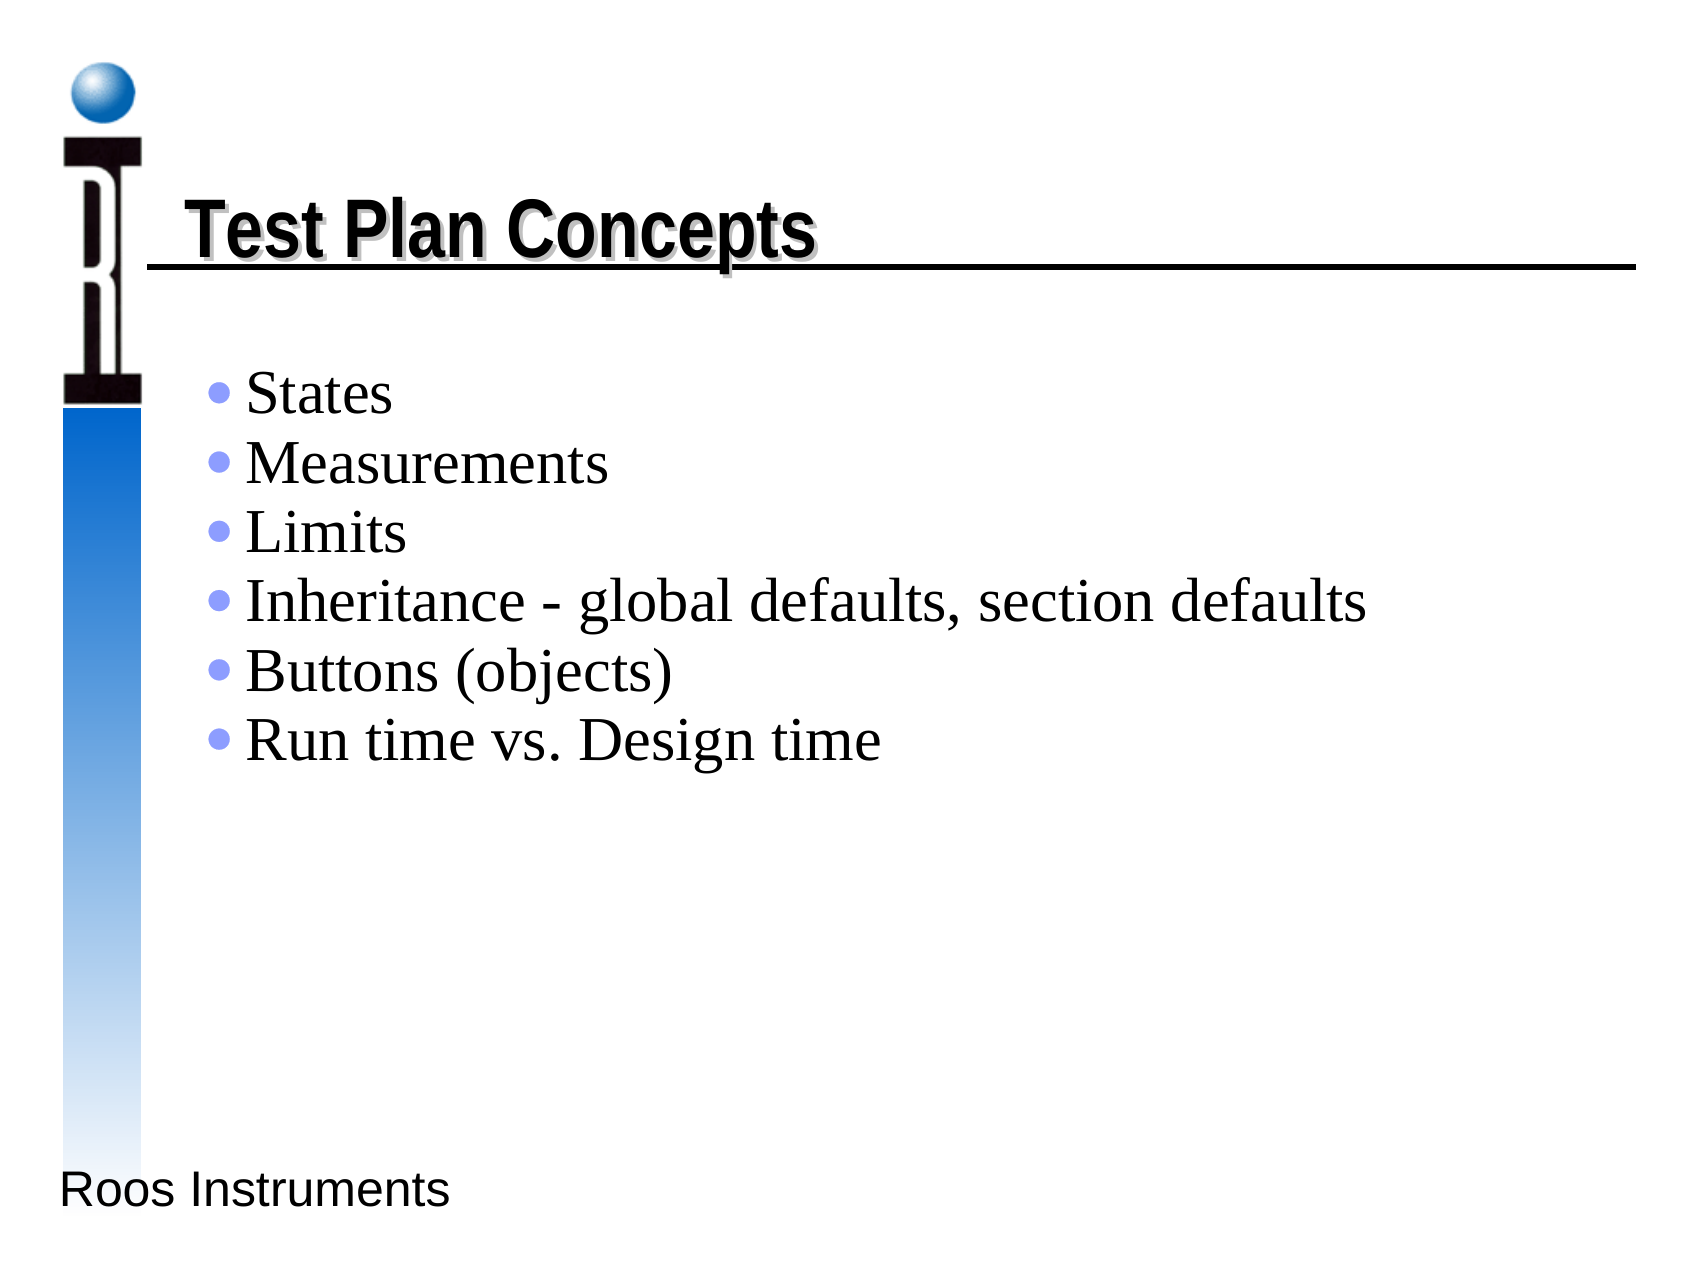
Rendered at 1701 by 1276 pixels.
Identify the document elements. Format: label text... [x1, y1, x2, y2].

text_box Test Plan Concepts [184, 92, 1539, 274]
text_box States Measurements Limits Inheritance - global defaults, section defaults Buttons (objects) Run time vs. Design time [192, 358, 1550, 909]
picture [59, 58, 147, 411]
